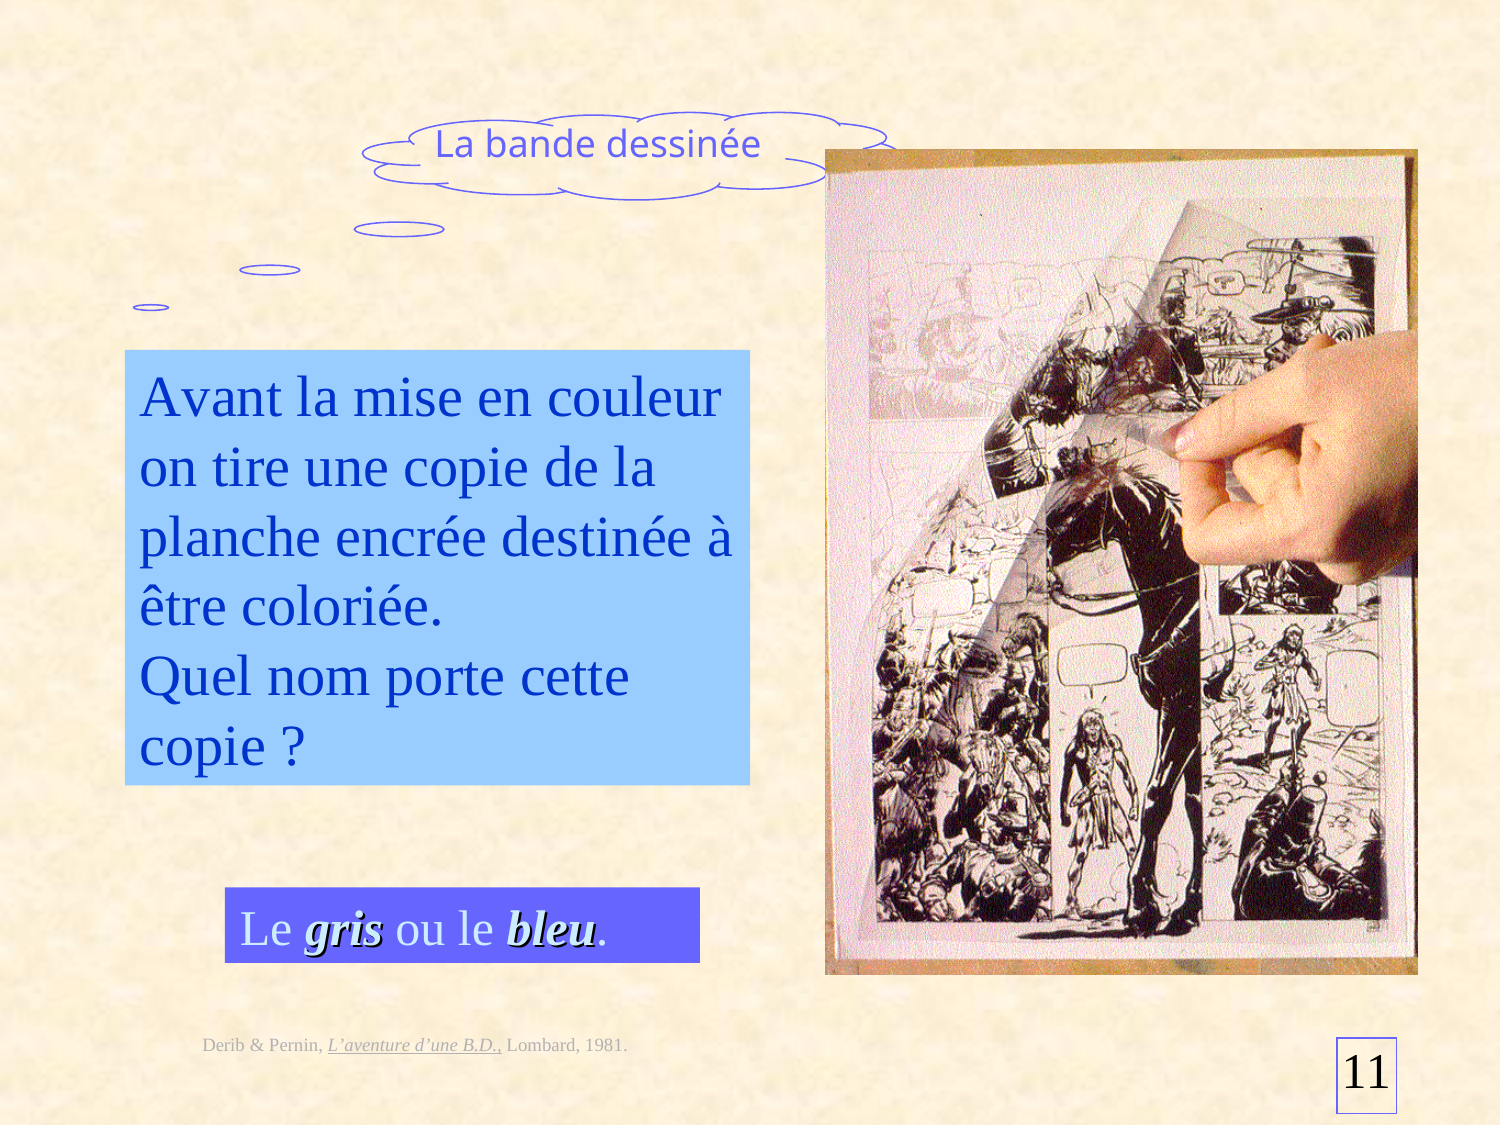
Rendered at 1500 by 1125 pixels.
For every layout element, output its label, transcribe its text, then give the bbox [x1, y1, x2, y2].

text_box Derib & Pernin, L’aventure d’une B.D., Lombard, 1981. [187, 1025, 751, 1063]
picture [0, 0, 1500, 1125]
text_box Le gris ou le bleu. [224, 887, 700, 963]
text_box Avant la mise en couleur on tire une copie de la planche encrée destinée à être coloriée. Quel nom porte cette copie ? [124, 349, 751, 786]
